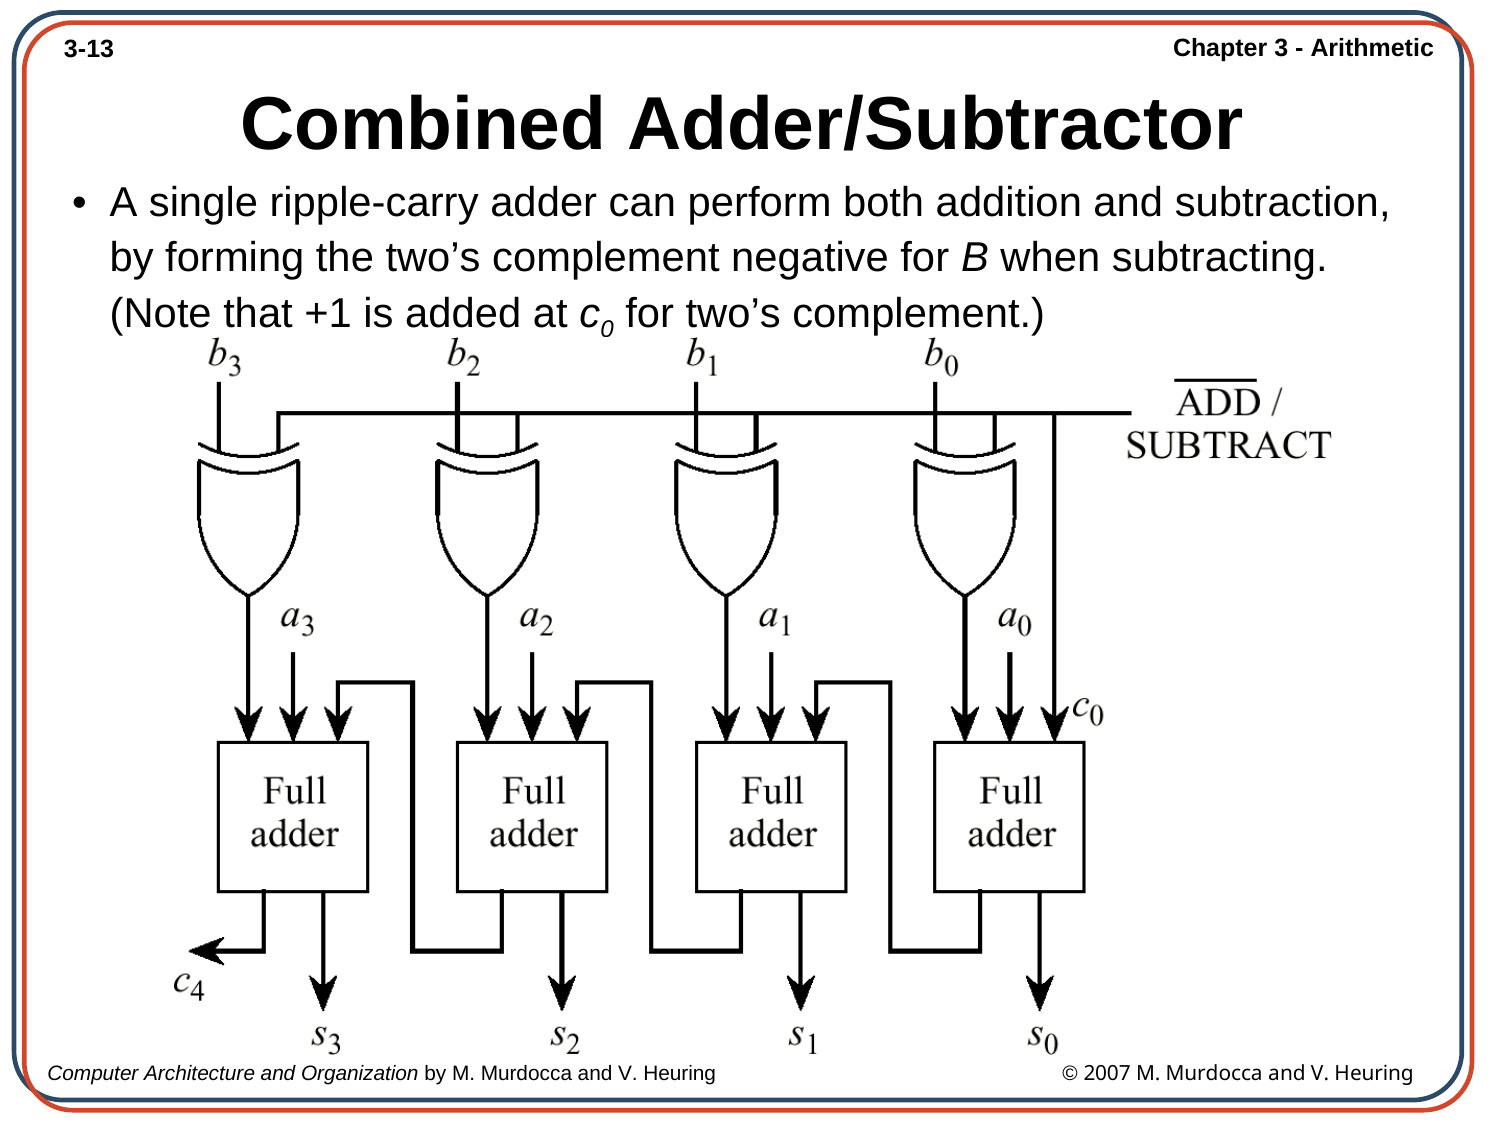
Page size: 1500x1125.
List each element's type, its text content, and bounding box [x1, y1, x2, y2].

picture [174, 337, 1332, 1055]
text_box • A single ripple-carry adder can perform both addition and subtraction, by forming the two’s complement negative for B when subtracting. (Note that +1 is added at c0 for two’s complement.) [37, 162, 1448, 376]
title Combined Adder/Subtractor [37, 74, 1447, 162]
